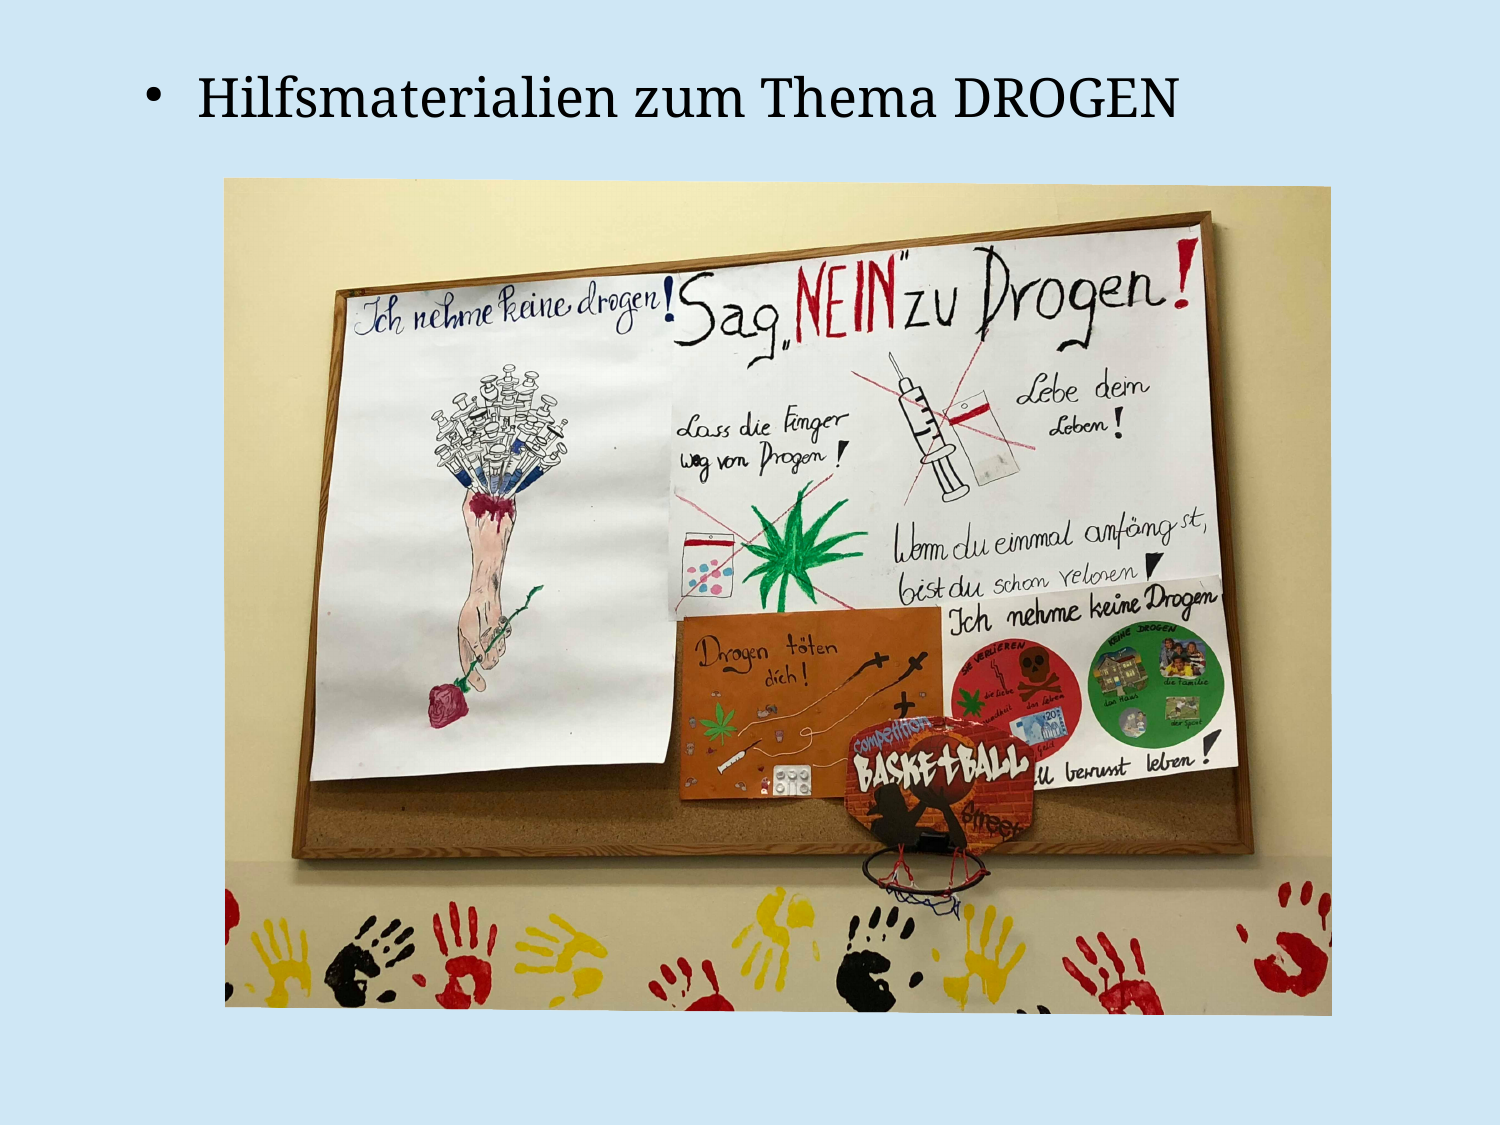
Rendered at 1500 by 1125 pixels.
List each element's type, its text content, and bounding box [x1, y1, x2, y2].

picture [223, 177, 1332, 1016]
list Hilfsmaterialien zum Thema DROGEN [126, 59, 1477, 1040]
